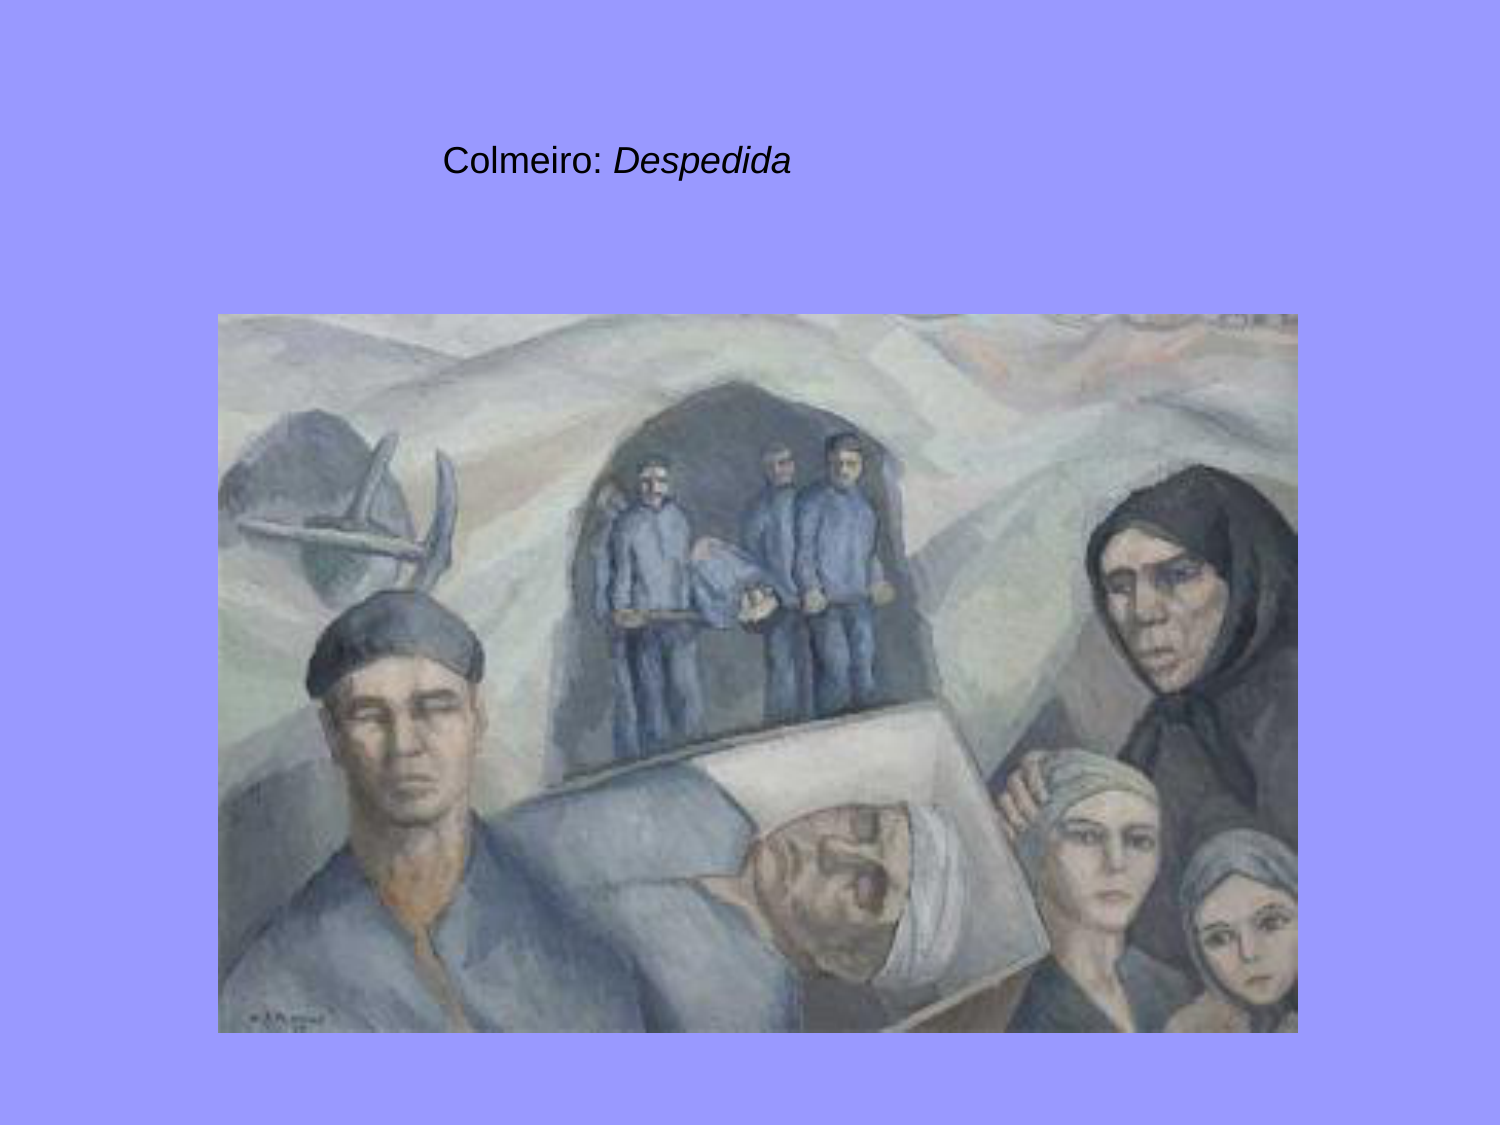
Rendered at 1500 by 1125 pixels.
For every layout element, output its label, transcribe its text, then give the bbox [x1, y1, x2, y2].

text_box Colmeiro: Despedida [427, 128, 807, 190]
picture [218, 314, 1298, 1033]
